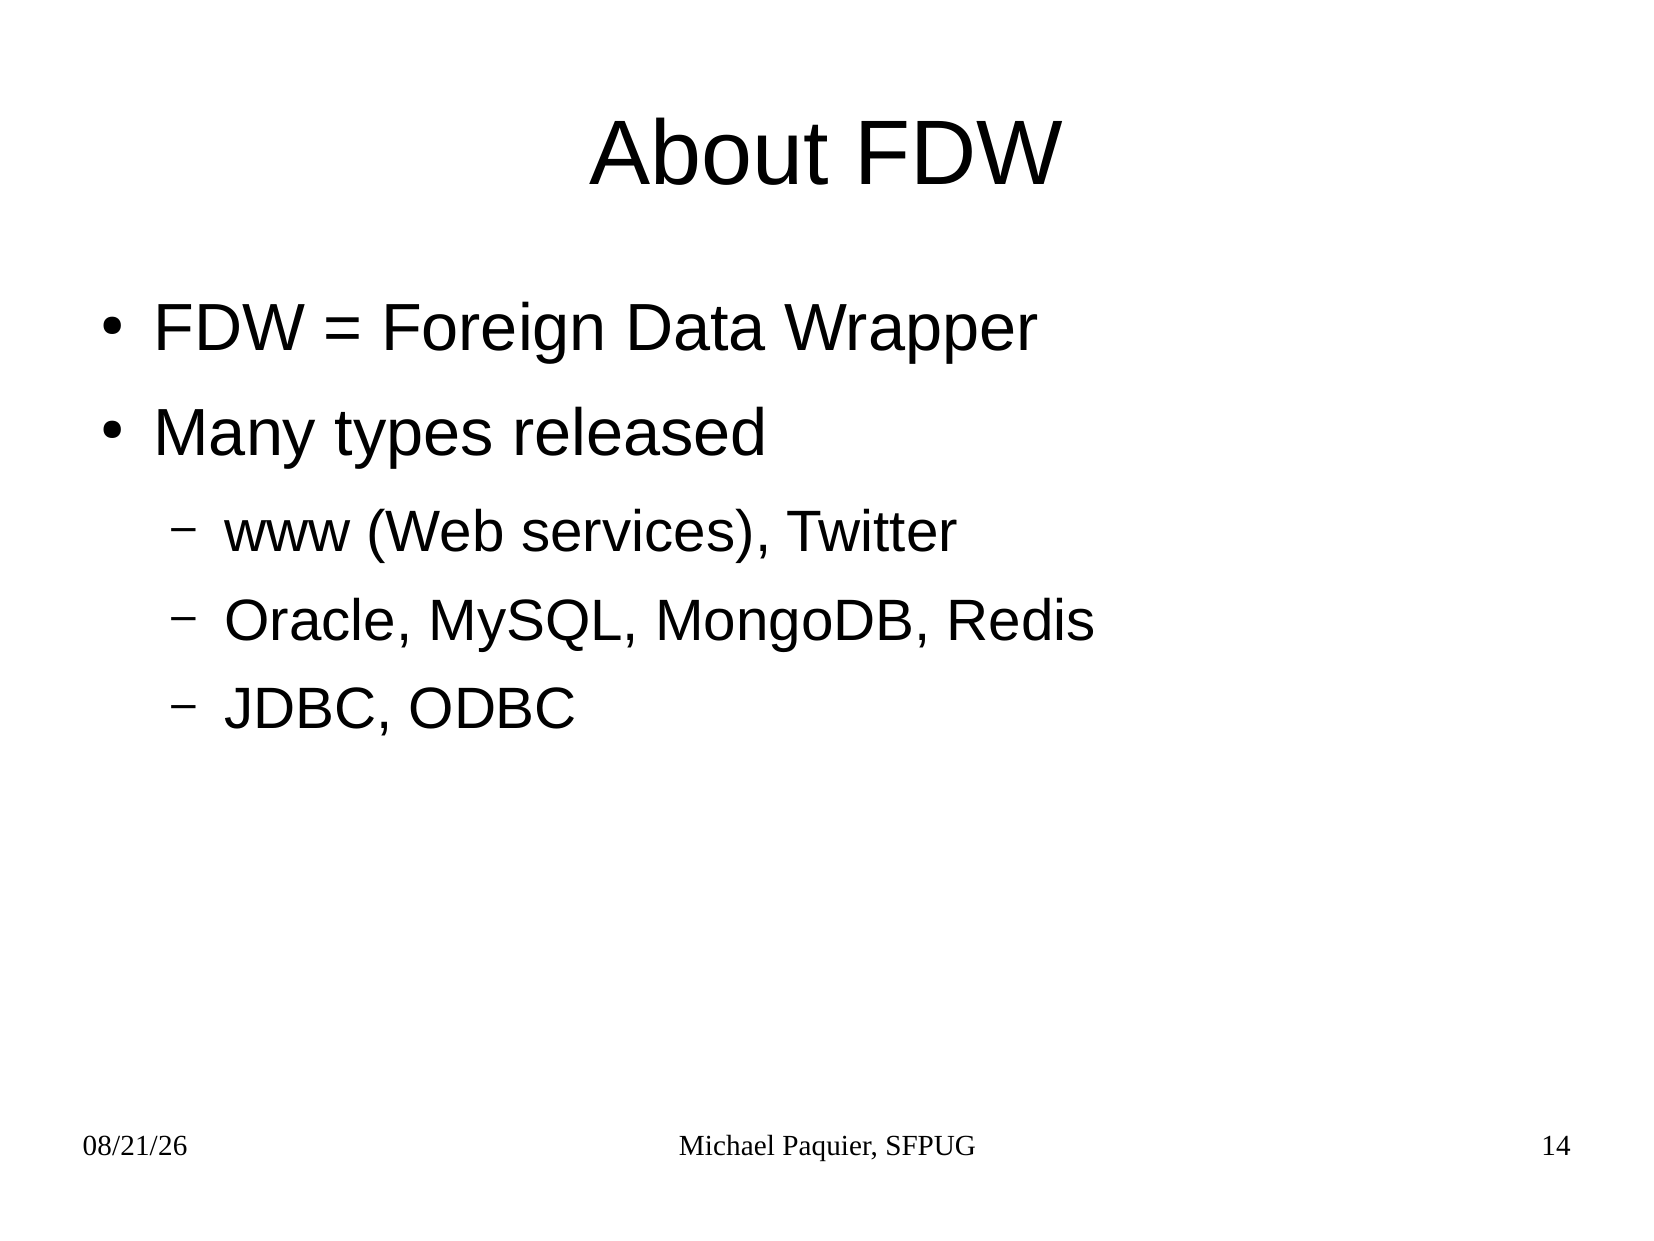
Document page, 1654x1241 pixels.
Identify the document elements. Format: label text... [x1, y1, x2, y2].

list FDW = Foreign Data Wrapper Many types released www (Web services), Twitter Oracle, MySQL, MongoDB, Redis JDBC, ODBC [82, 290, 1571, 1010]
title About FDW [82, 49, 1571, 257]
